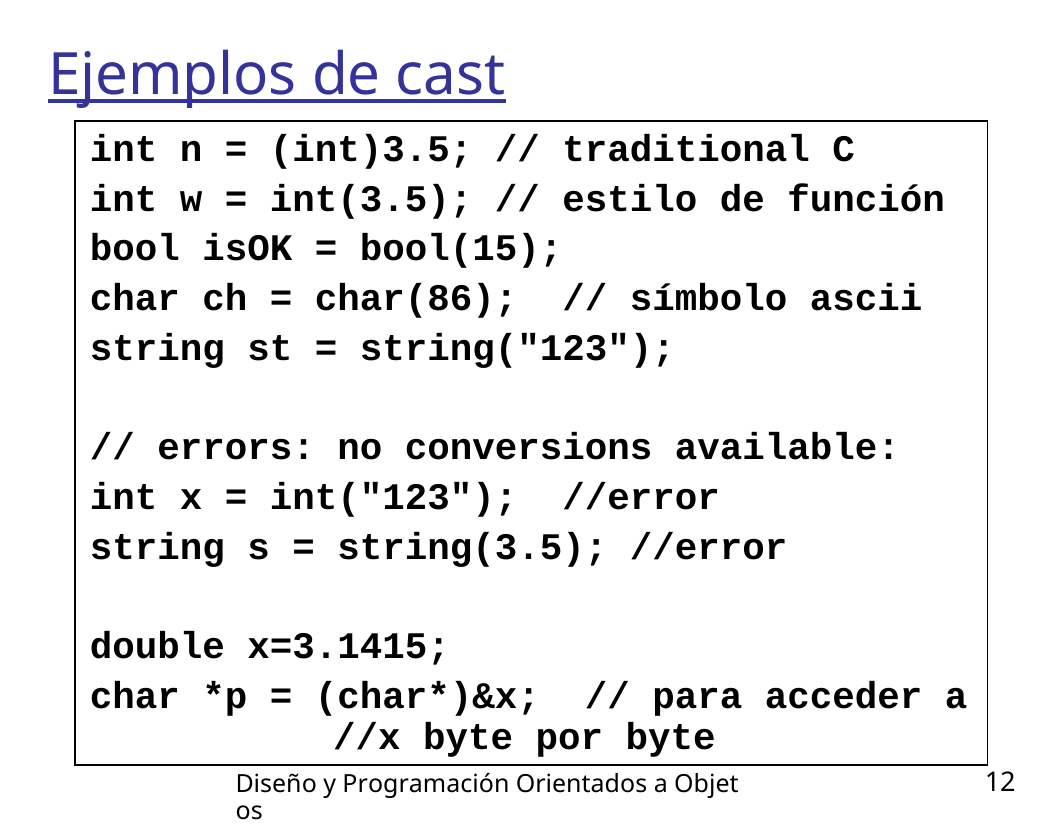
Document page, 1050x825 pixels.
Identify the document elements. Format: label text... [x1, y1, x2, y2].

text_box int n = (int)3.5; // traditional C int w = int(3.5); // estilo de función bool isOK = bool(15); char ch = char(86); // símbolo ascii string st = string("123"); // errors: no conversions available: int x = int("123"); //error string s = string(3.5); //error double x=3.1415; char *p = (char*)&x; // para acceder a //x byte por byte [75, 121, 988, 766]
title Ejemplos de cast [37, 7, 1026, 117]
